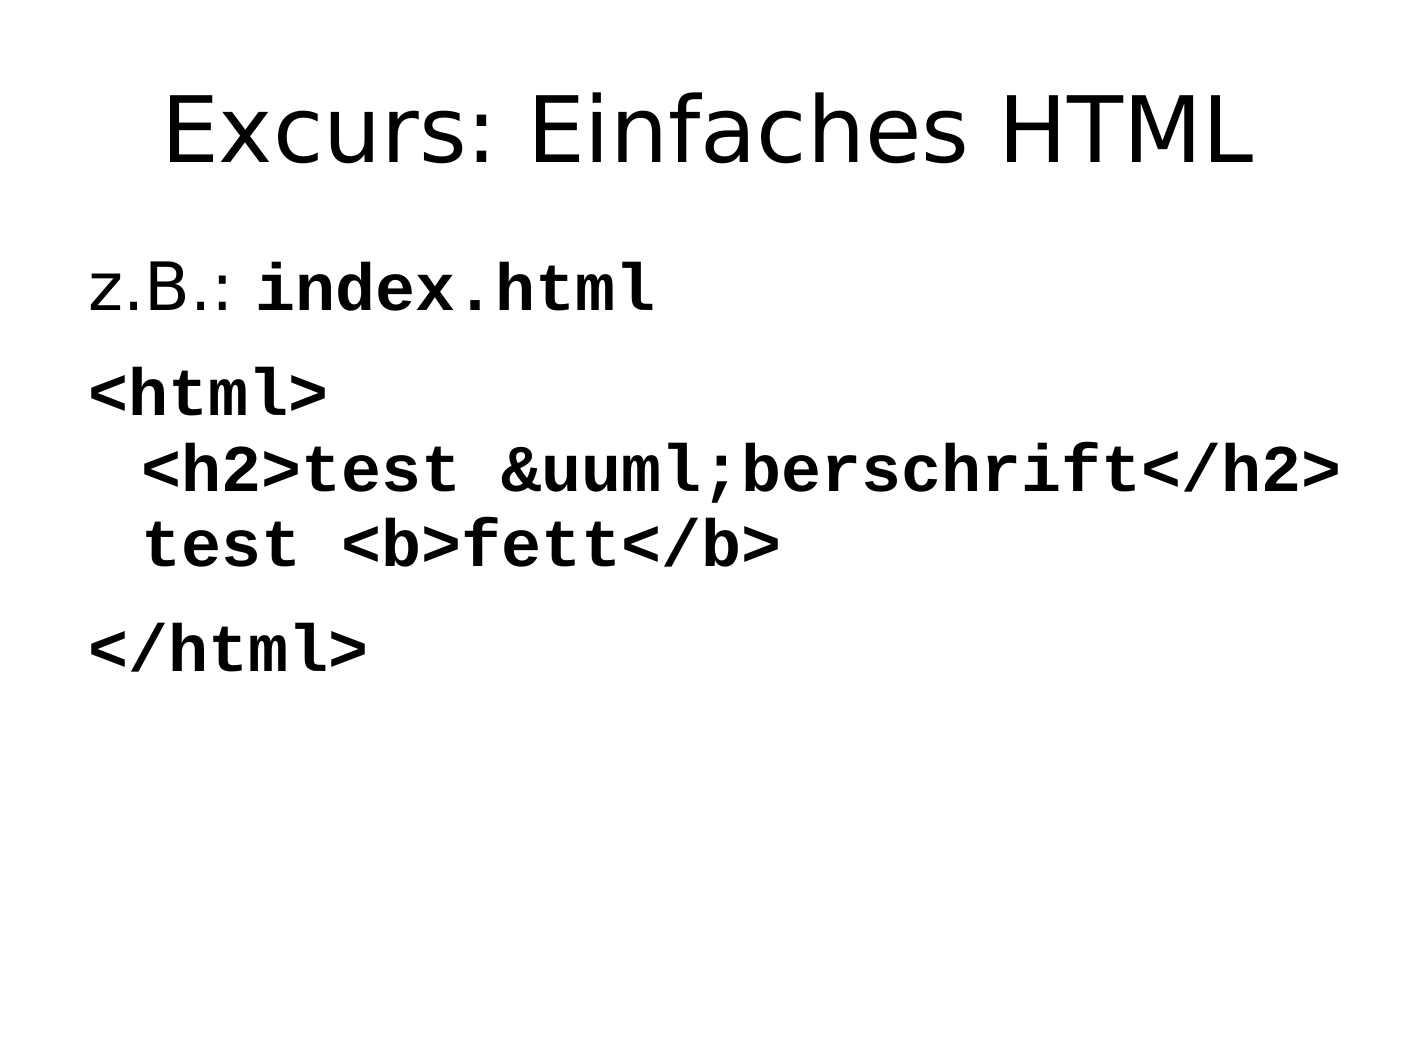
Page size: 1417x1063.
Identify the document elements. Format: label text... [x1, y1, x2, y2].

title Excurs: Einfaches HTML [70, 49, 1346, 213]
list z.B.: index.html <html> <h2>test &uuml;berschrift</h2> test <b>fett</b> </html> [70, 248, 1346, 936]
